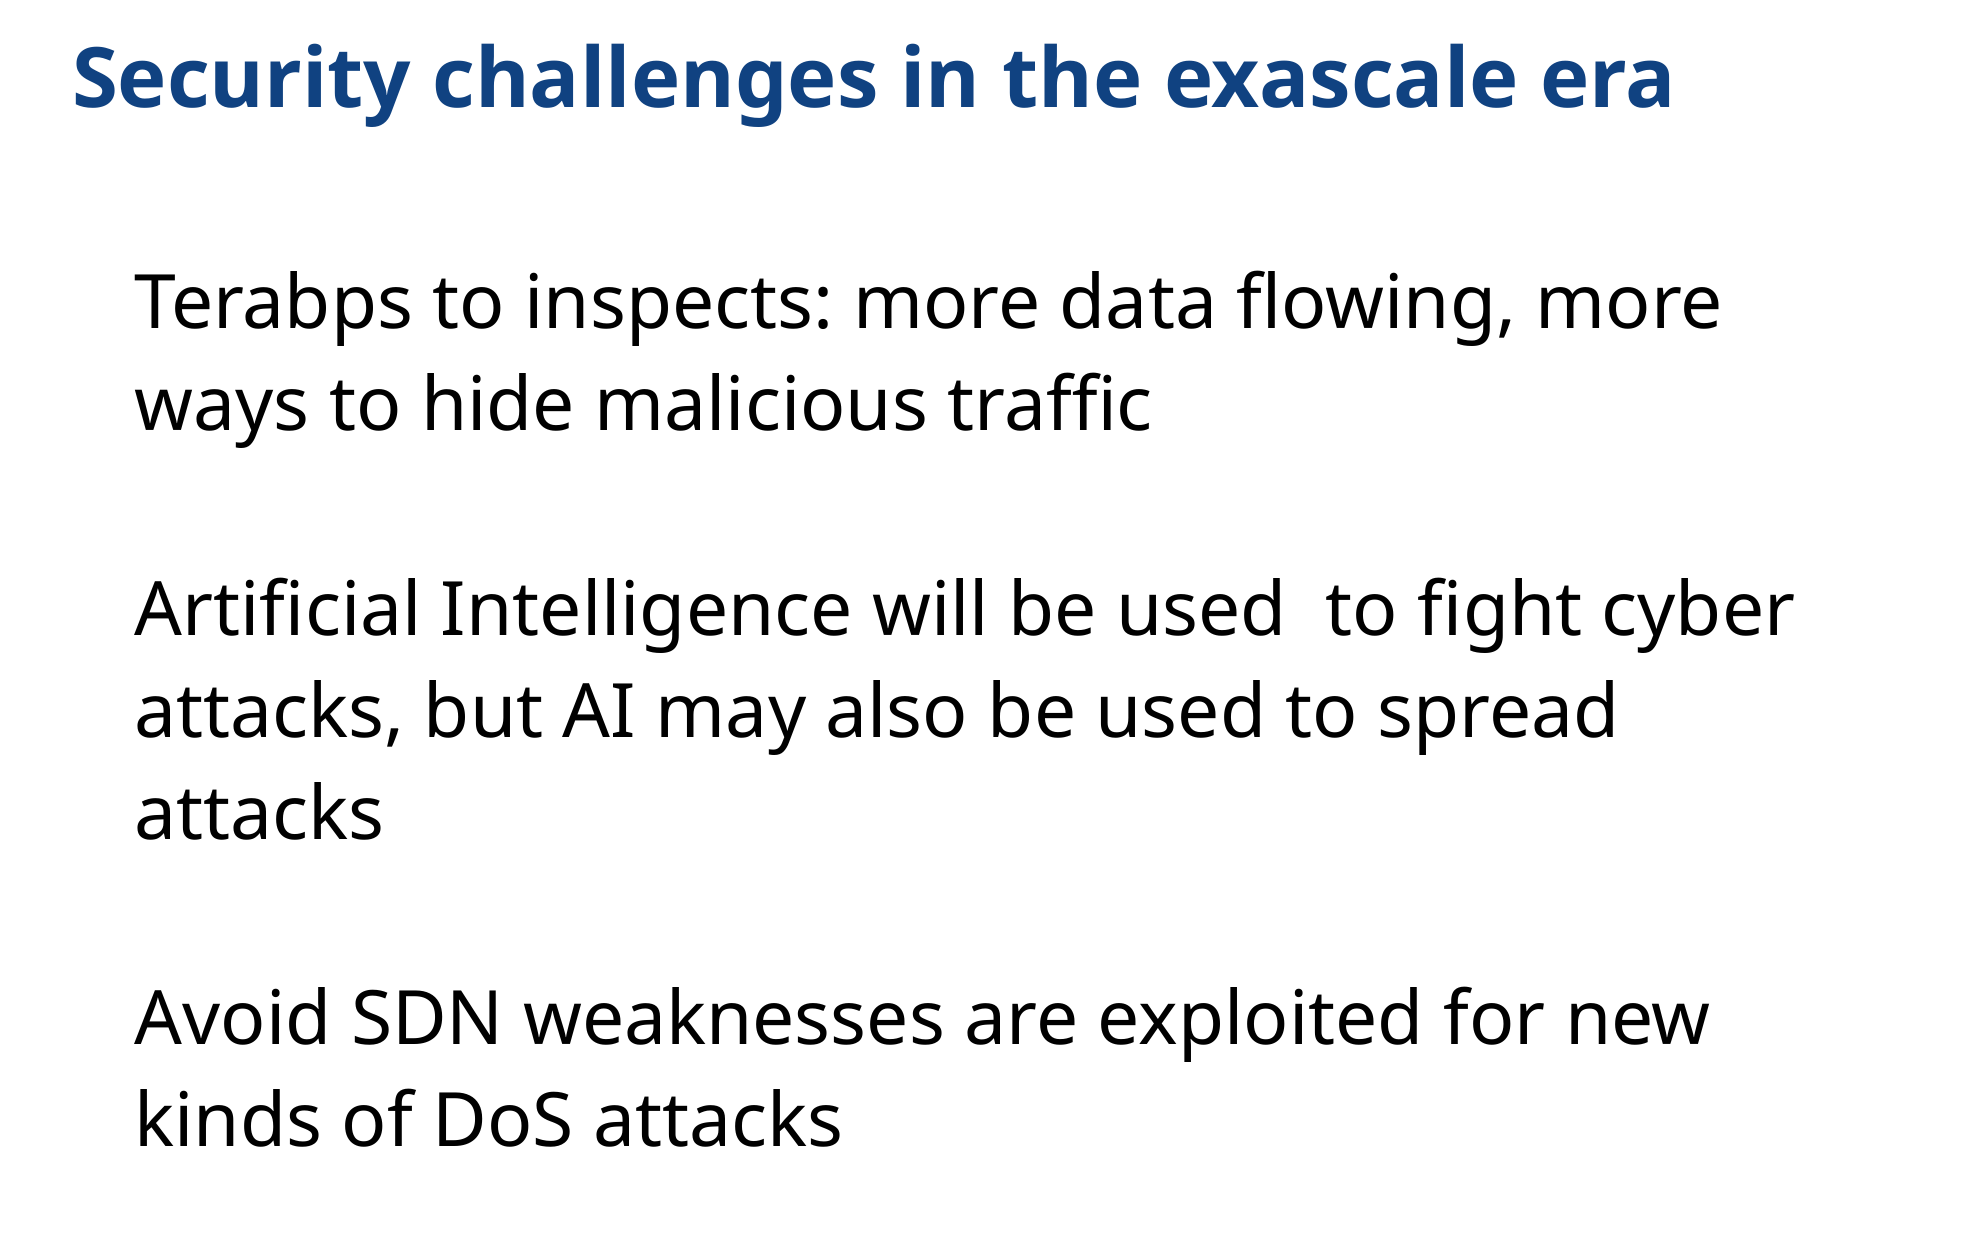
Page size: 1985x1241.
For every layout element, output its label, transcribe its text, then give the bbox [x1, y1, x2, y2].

text_box Terabps to inspects: more data flowing, more ways to hide malicious traffic Artificial Intelligence will be used to fight cyber attacks, but AI may also be used to spread attacks Avoid SDN weaknesses are exploited for new kinds of DoS attacks [120, 240, 1891, 1161]
title Security challenges in the exascale era [72, 0, 1834, 166]
